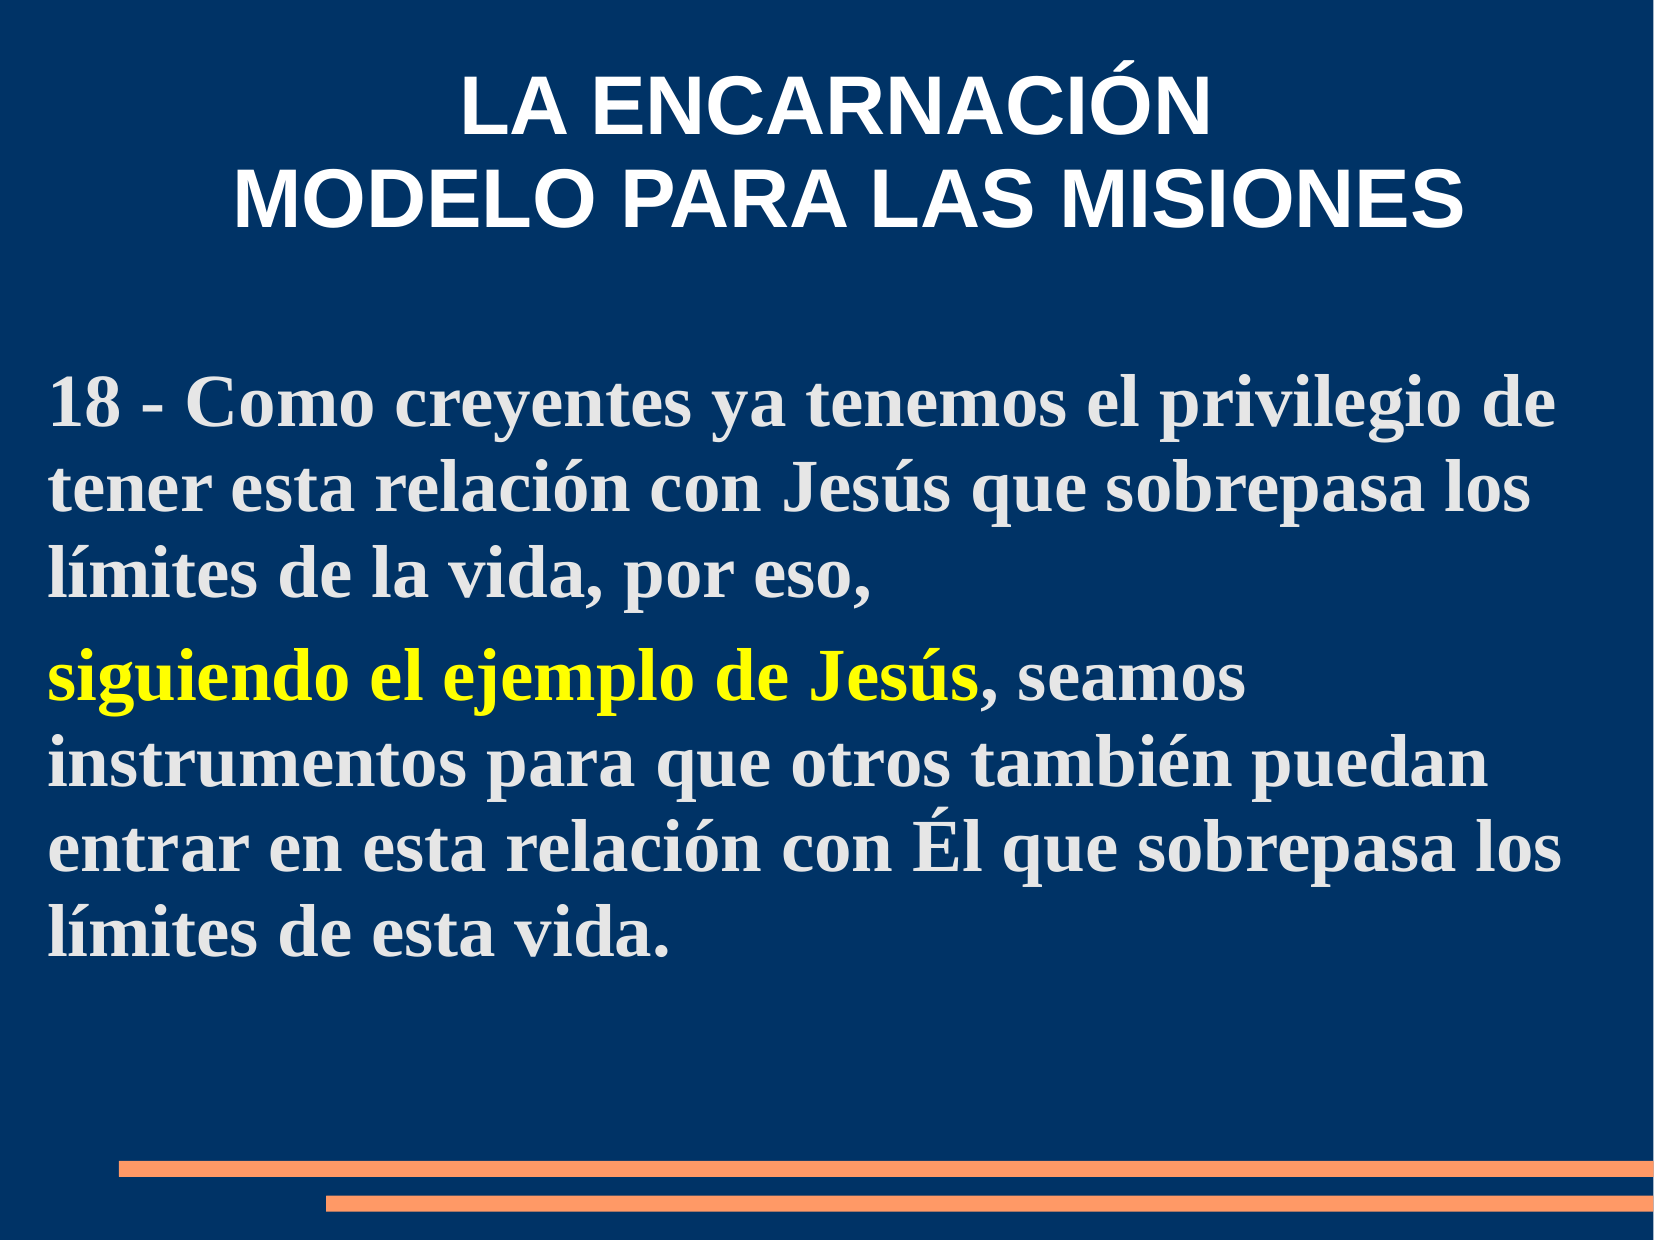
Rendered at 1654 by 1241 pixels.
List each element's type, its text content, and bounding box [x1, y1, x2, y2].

list 18 - Como creyentes ya tenemos el privilegio de tener esta relación con Jesús que sobrepasa los límites de la vida, por eso, siguiendo el ejemplo de Jesús, seamos instrumentos para que otros también puedan entrar en esta relación con Él que sobrepasa los límites de esta vida. [47, 354, 1607, 898]
title LA ENCARNACIÓN MODELO PARA LAS MISIONES [121, 46, 1534, 254]
